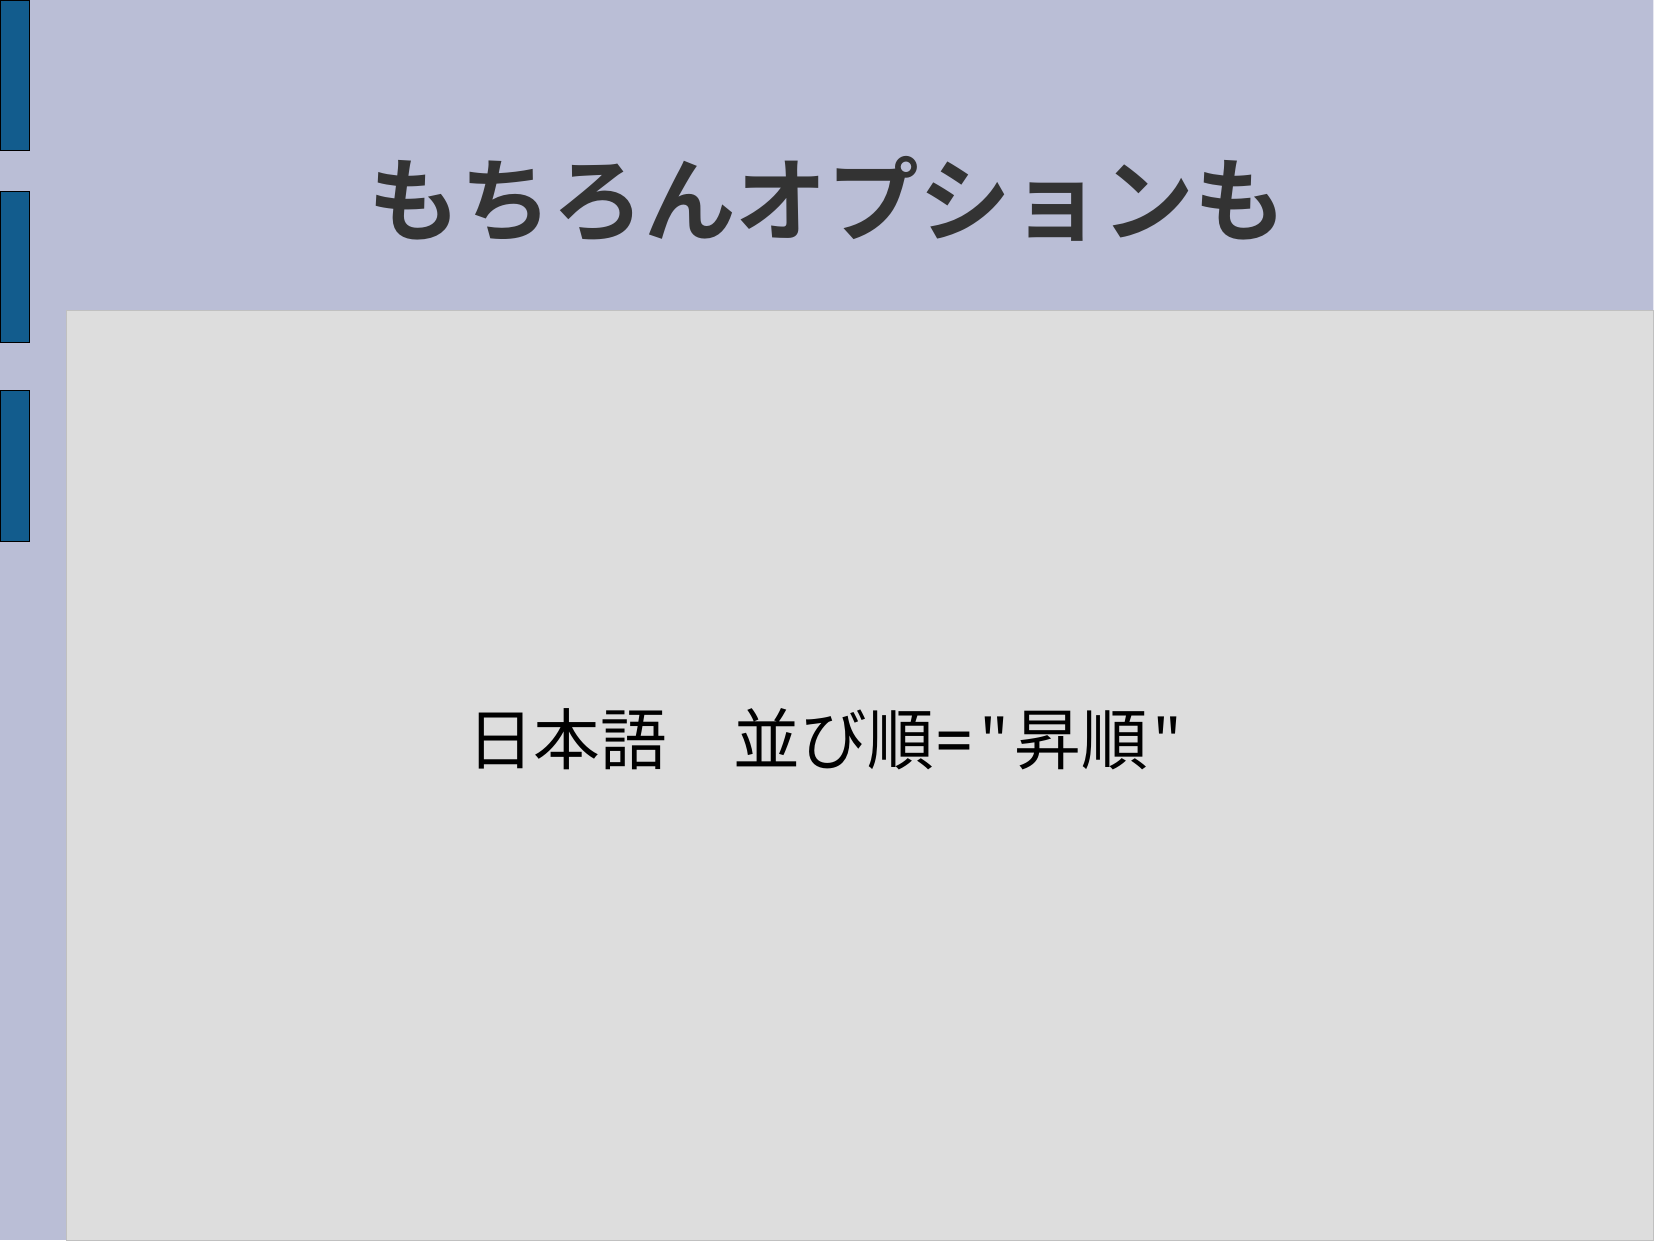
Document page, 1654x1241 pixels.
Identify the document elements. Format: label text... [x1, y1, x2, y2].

subtitle 日本語 並び順="昇順" [121, 352, 1534, 1119]
title もちろんオプションも [121, 98, 1534, 291]
